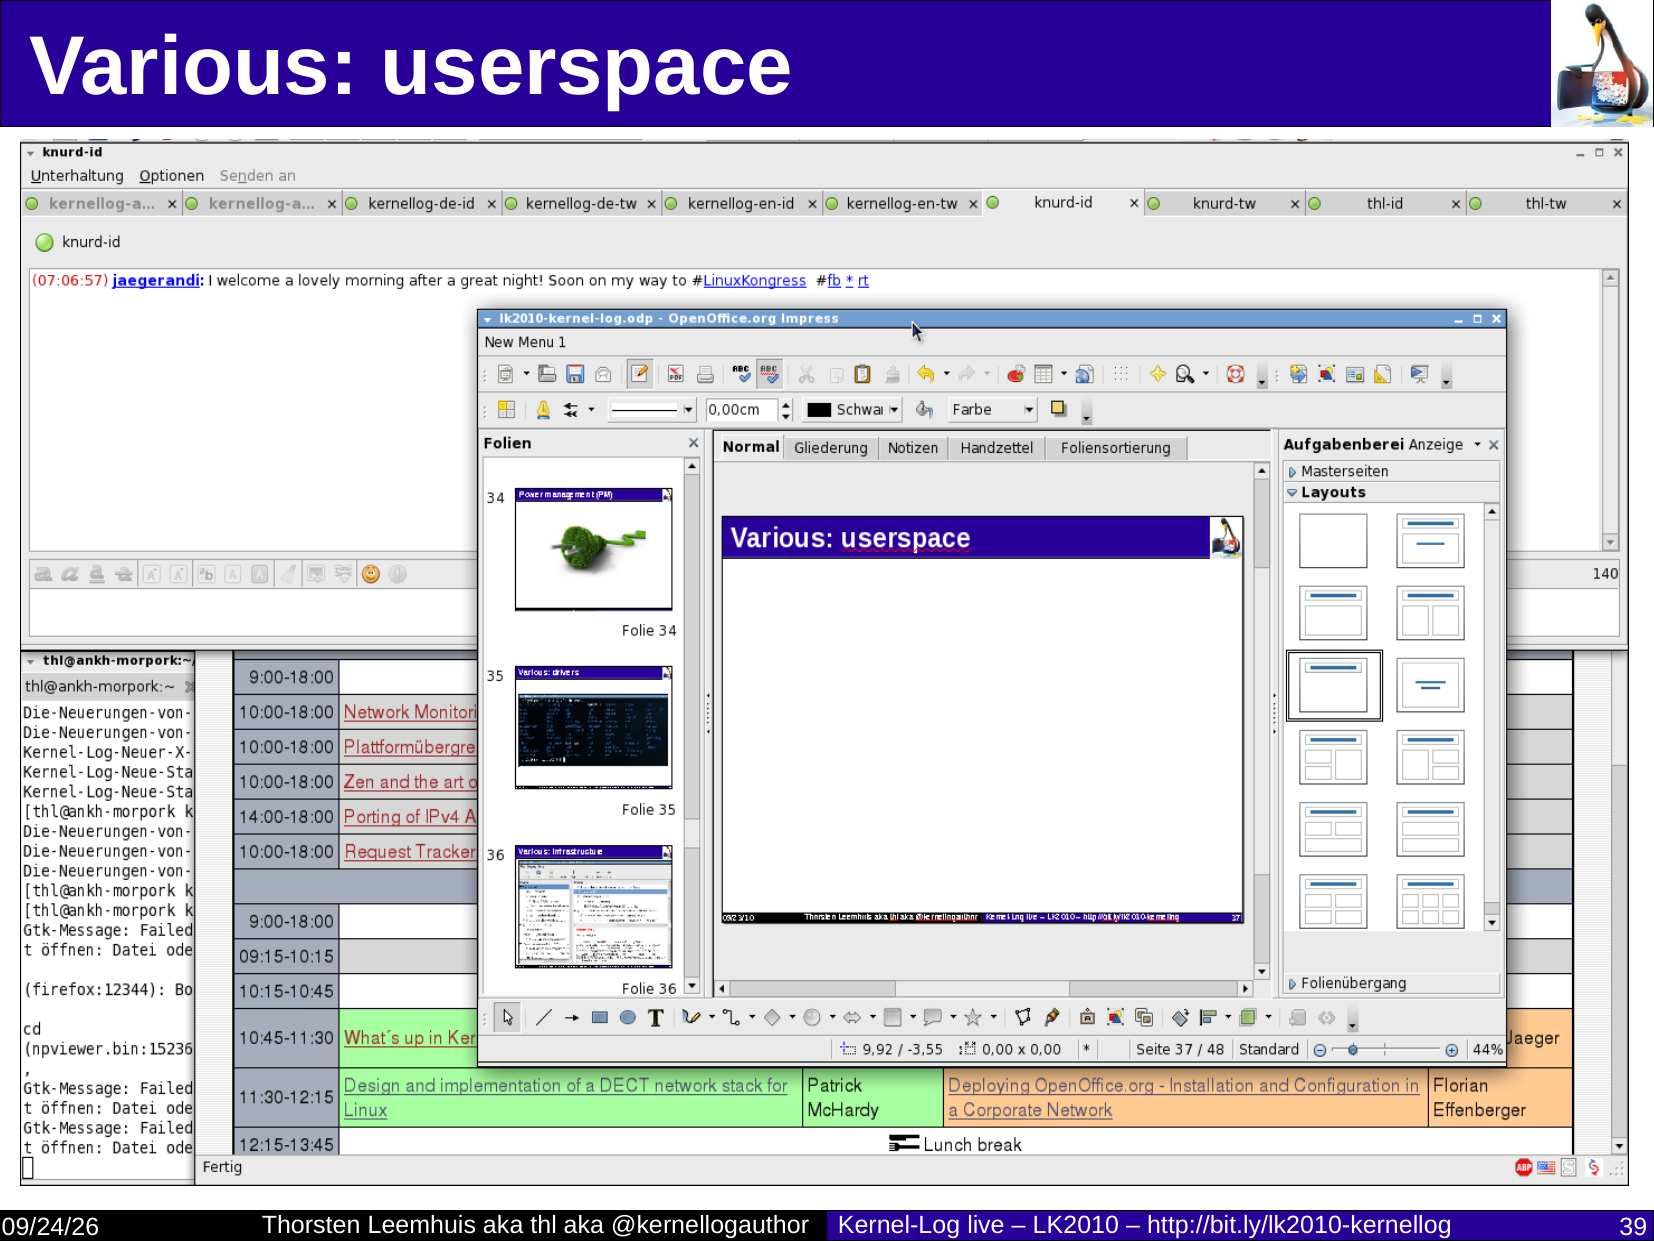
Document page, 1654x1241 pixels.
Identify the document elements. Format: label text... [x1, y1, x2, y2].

picture [20, 139, 1629, 1186]
picture [1551, 0, 1653, 127]
title Various: userspace [29, 19, 1535, 113]
